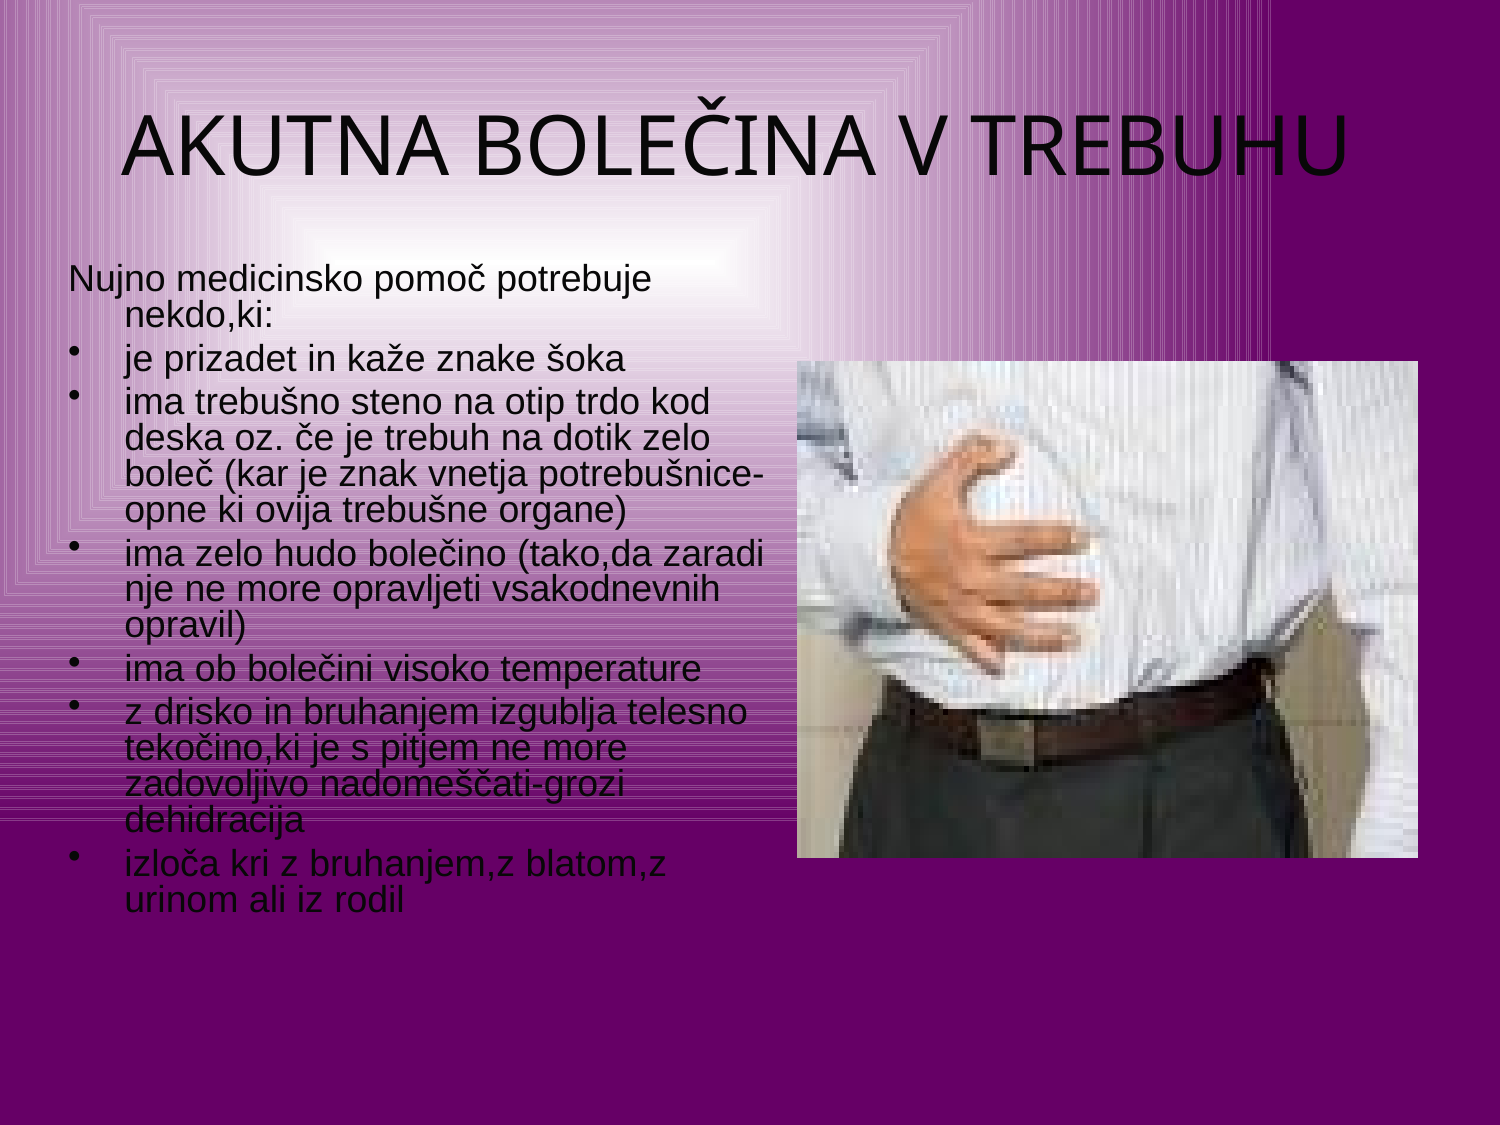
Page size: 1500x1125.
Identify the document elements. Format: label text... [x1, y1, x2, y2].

title AKUTNA BOLEČINA V TREBUHU [75, 45, 1425, 233]
list Nujno medicinsko pomoč potrebuje nekdo,ki: je prizadet in kaže znake šoka ima trebušno steno na otip trdo kod deska oz. če je trebuh na dotik zelo boleč (kar je znak vnetja potrebušnice-opne ki ovija trebušne organe) ima zelo hudo bolečino (tako,da zaradi nje ne more opravljeti vsakodnevnih opravil) ima ob bolečini visoko temperature z drisko in bruhanjem izgublja telesno tekočino,ki je s pitjem ne more zadovoljivo nadomeščati-grozi dehidracija izloča kri z bruhanjem,z blatom,z urinom ali iz rodil [53, 255, 786, 998]
picture [797, 361, 1418, 858]
